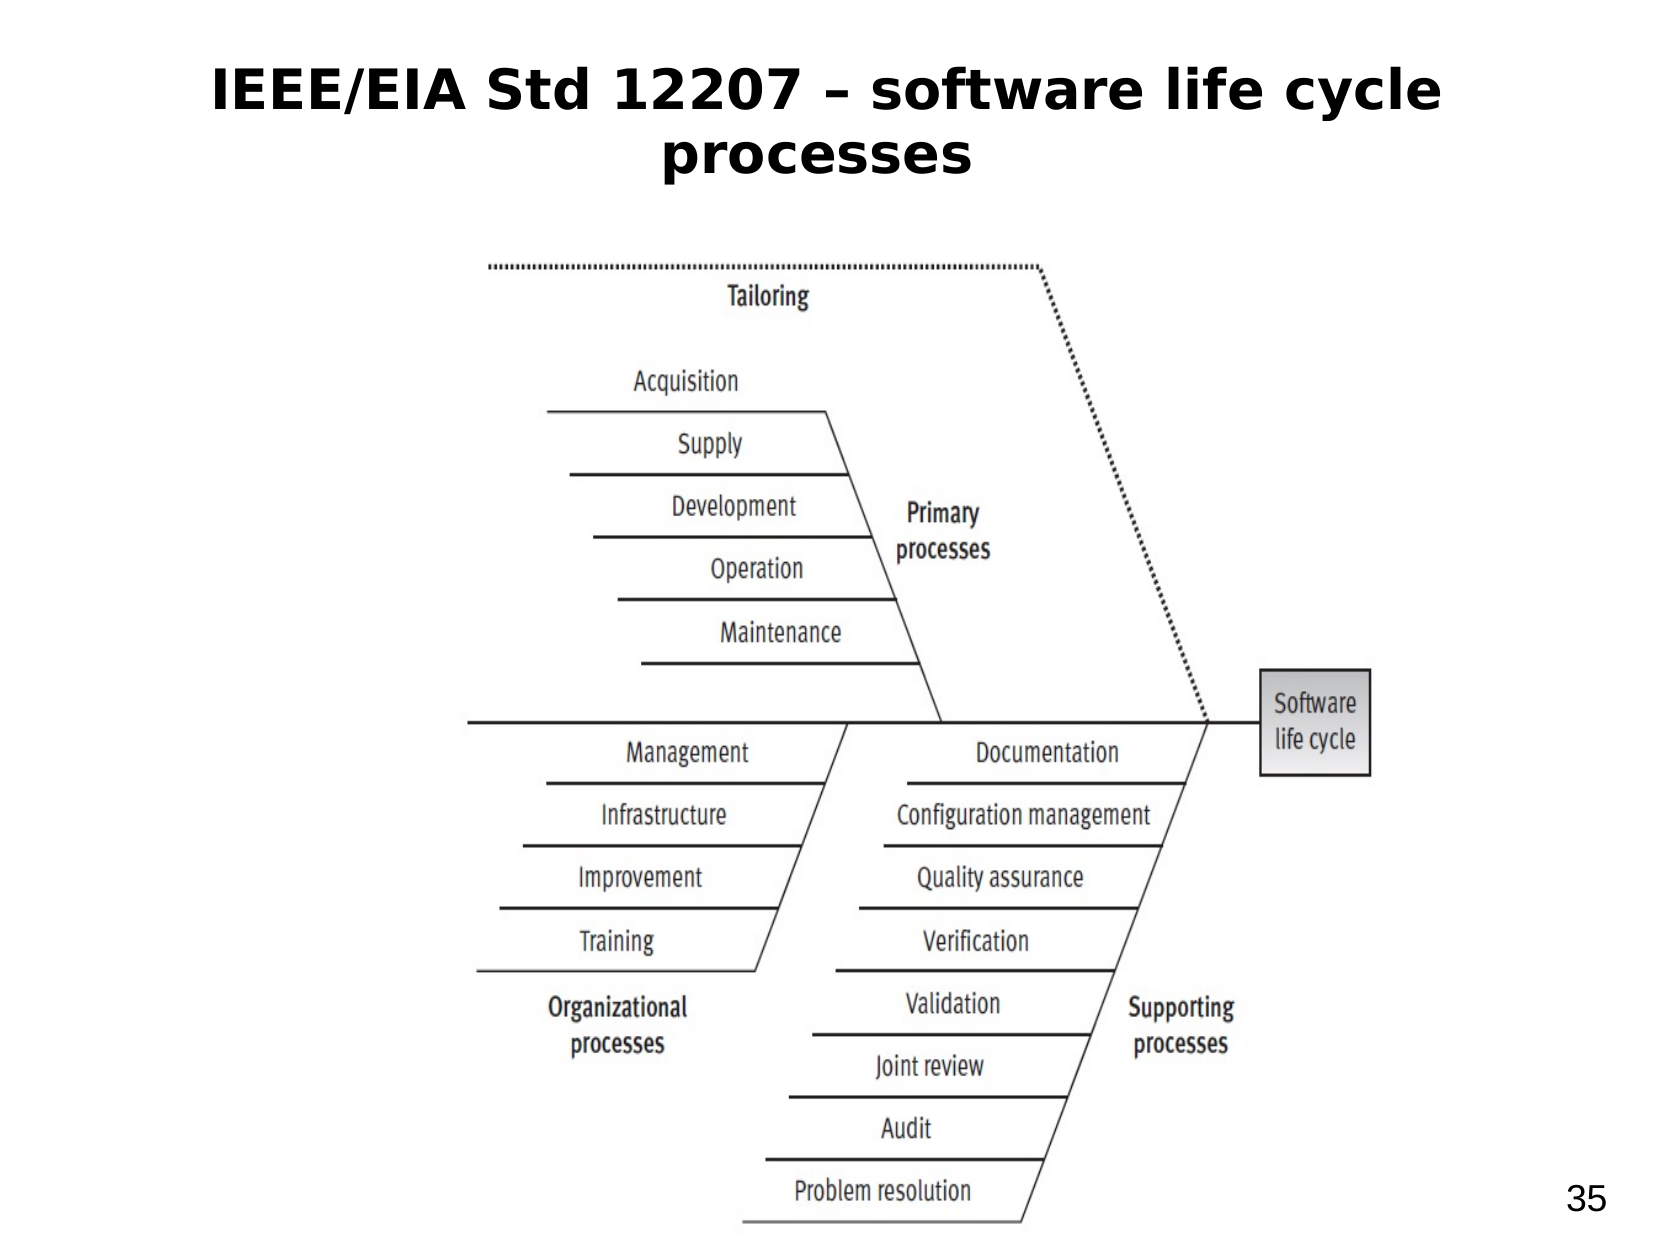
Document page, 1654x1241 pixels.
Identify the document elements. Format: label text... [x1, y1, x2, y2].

picture [459, 250, 1380, 1237]
title IEEE/EIA Std 12207 – software life cycle processes [82, 49, 1571, 196]
